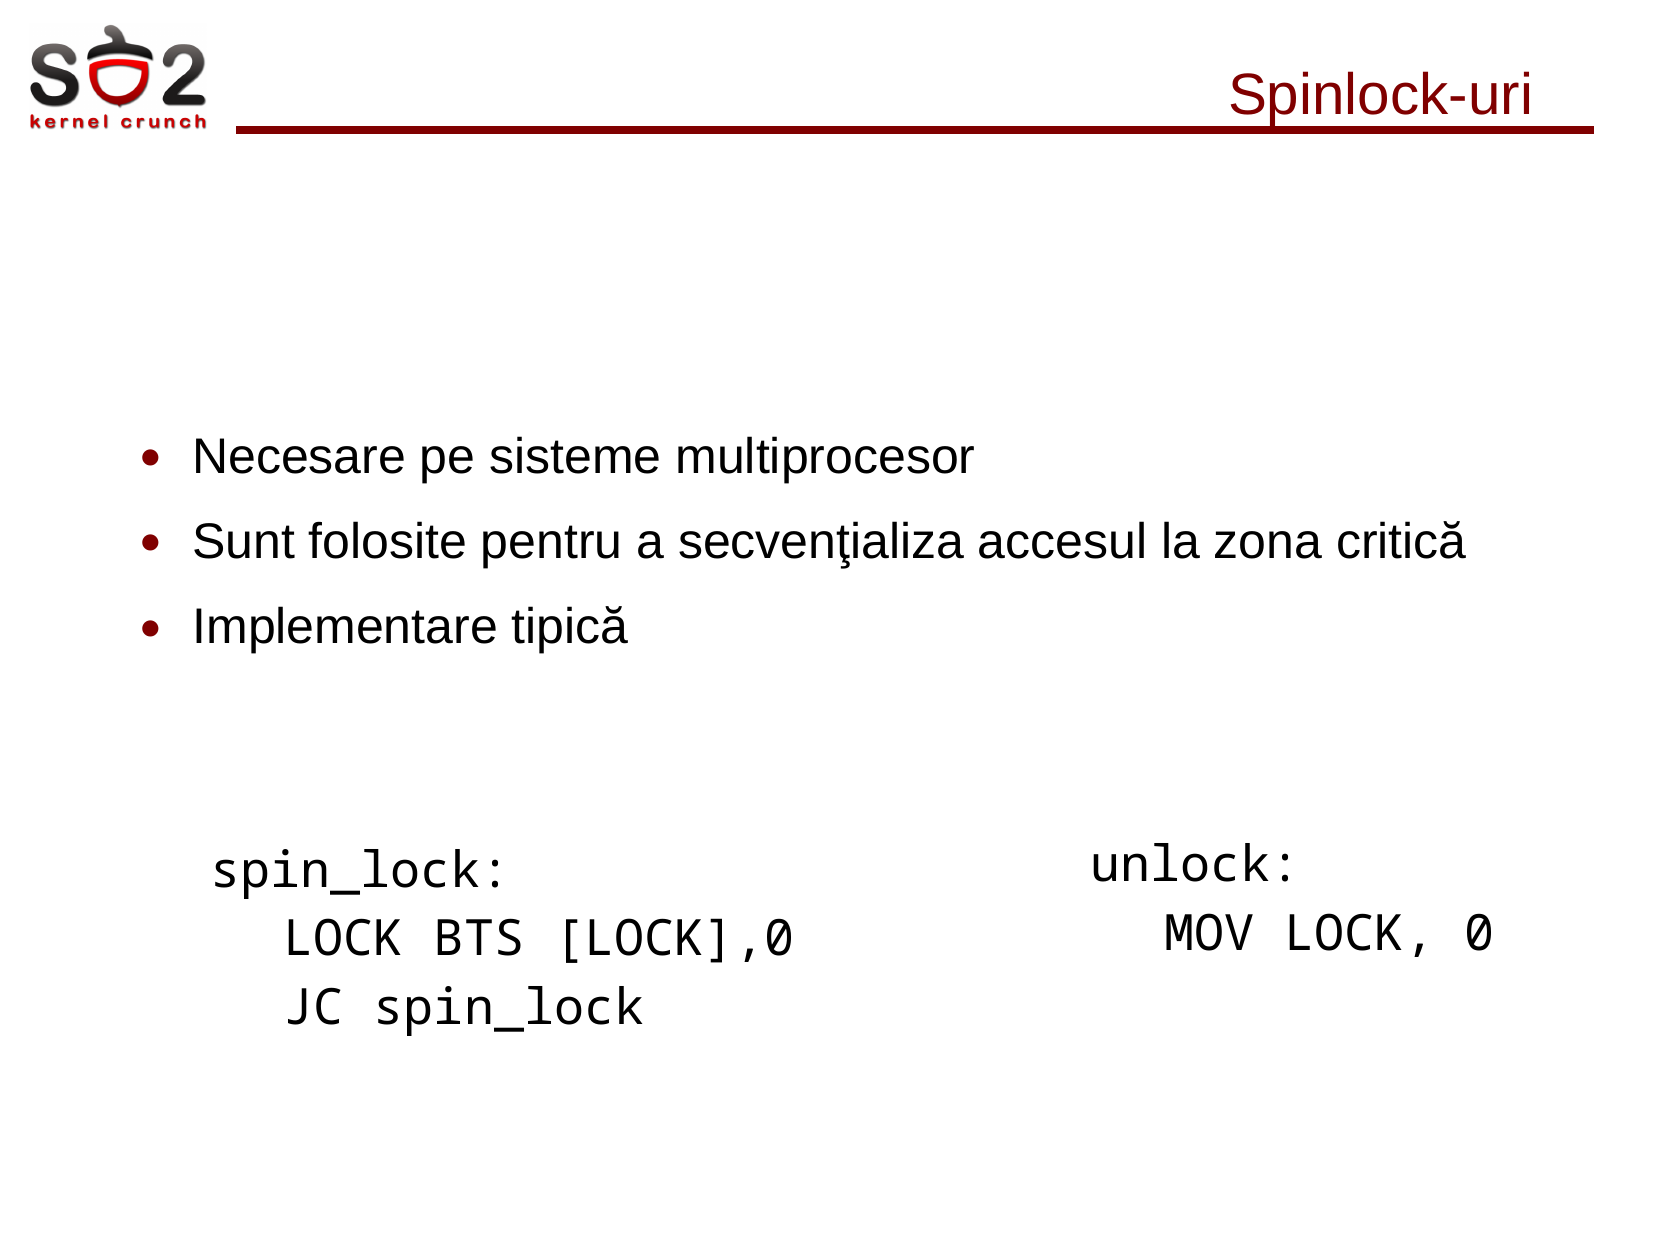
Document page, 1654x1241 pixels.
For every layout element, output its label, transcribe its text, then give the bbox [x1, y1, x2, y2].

list Necesare pe sisteme multiprocesor Sunt folosite pentru a secvenţializa accesul la zona critică Implementare tipică [121, 384, 1534, 698]
title Spinlock-uri [121, 11, 1534, 178]
text_box unlock: MOV LOCK, 0 [1076, 820, 1540, 966]
text_box spin_lock: LOCK BTS [LOCK],0 JC spin_lock [195, 826, 840, 1078]
picture [29, 23, 121, 130]
